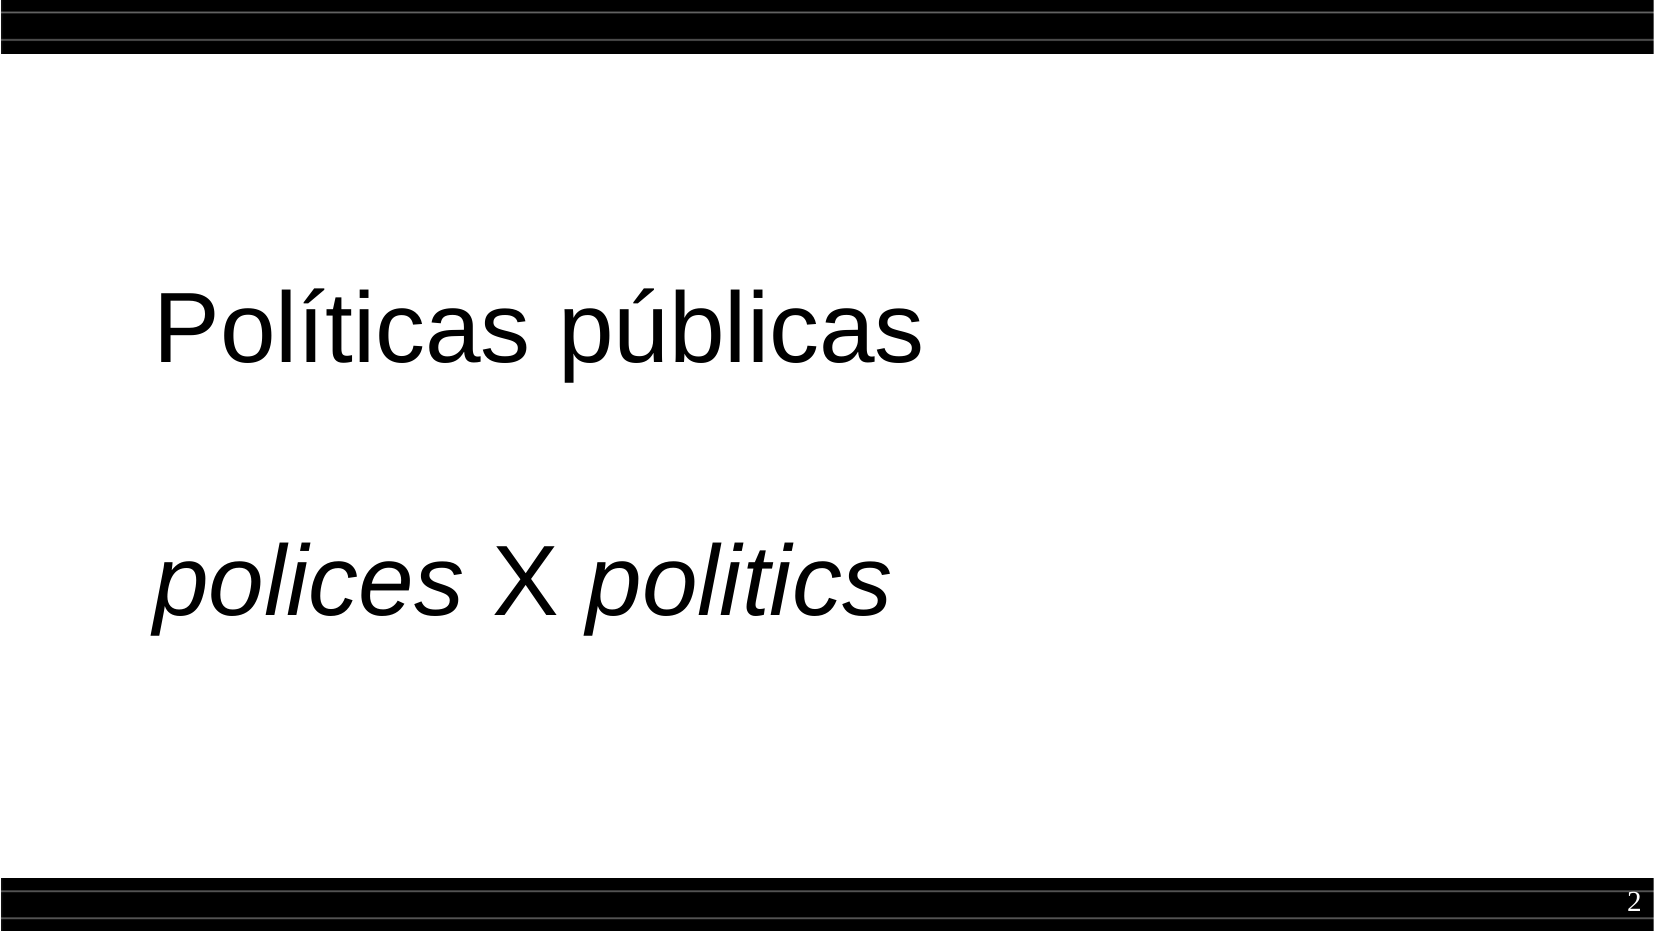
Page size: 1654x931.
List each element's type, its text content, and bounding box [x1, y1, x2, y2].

list Políticas públicas polices X politics [82, 271, 1571, 758]
picture [1, 0, 1654, 54]
picture [1, 878, 1654, 931]
